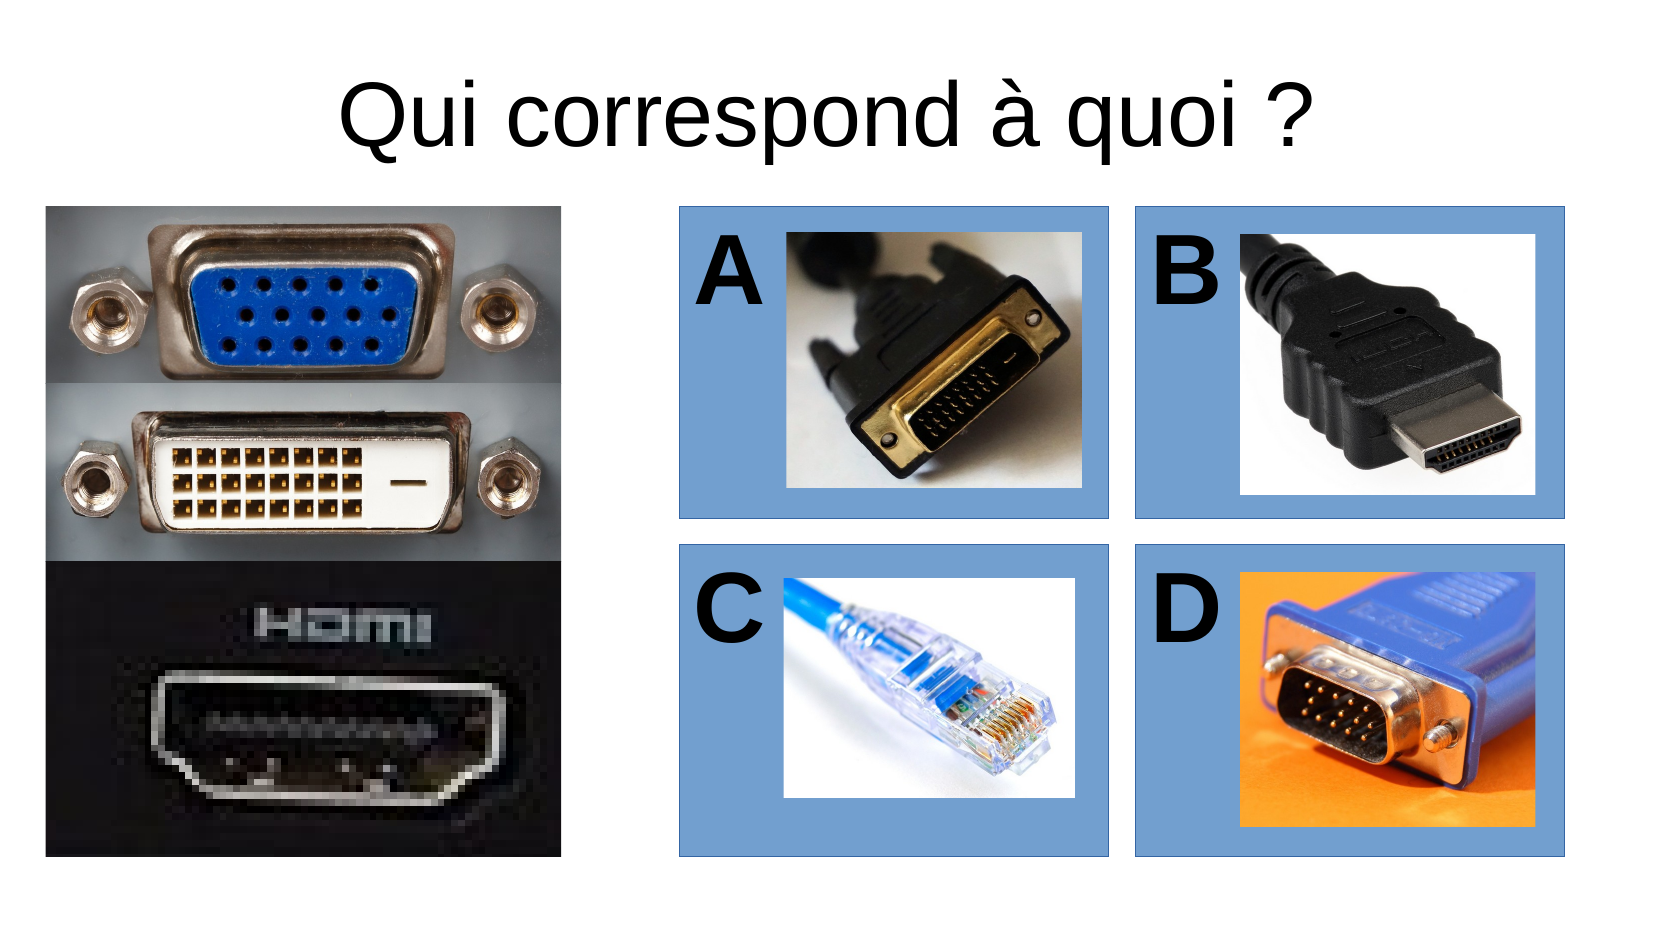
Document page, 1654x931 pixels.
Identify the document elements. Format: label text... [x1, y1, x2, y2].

title Qui correspond à quoi ? [82, 37, 1571, 193]
picture [801, 600, 809, 606]
picture [45, 206, 562, 857]
text_box A [679, 206, 1109, 519]
picture [1240, 572, 1536, 827]
text_box D [1135, 544, 1565, 857]
picture [783, 578, 1075, 798]
text_box B [1135, 206, 1565, 519]
text_box C [679, 544, 1109, 857]
picture [786, 232, 1082, 488]
picture [1240, 234, 1536, 495]
